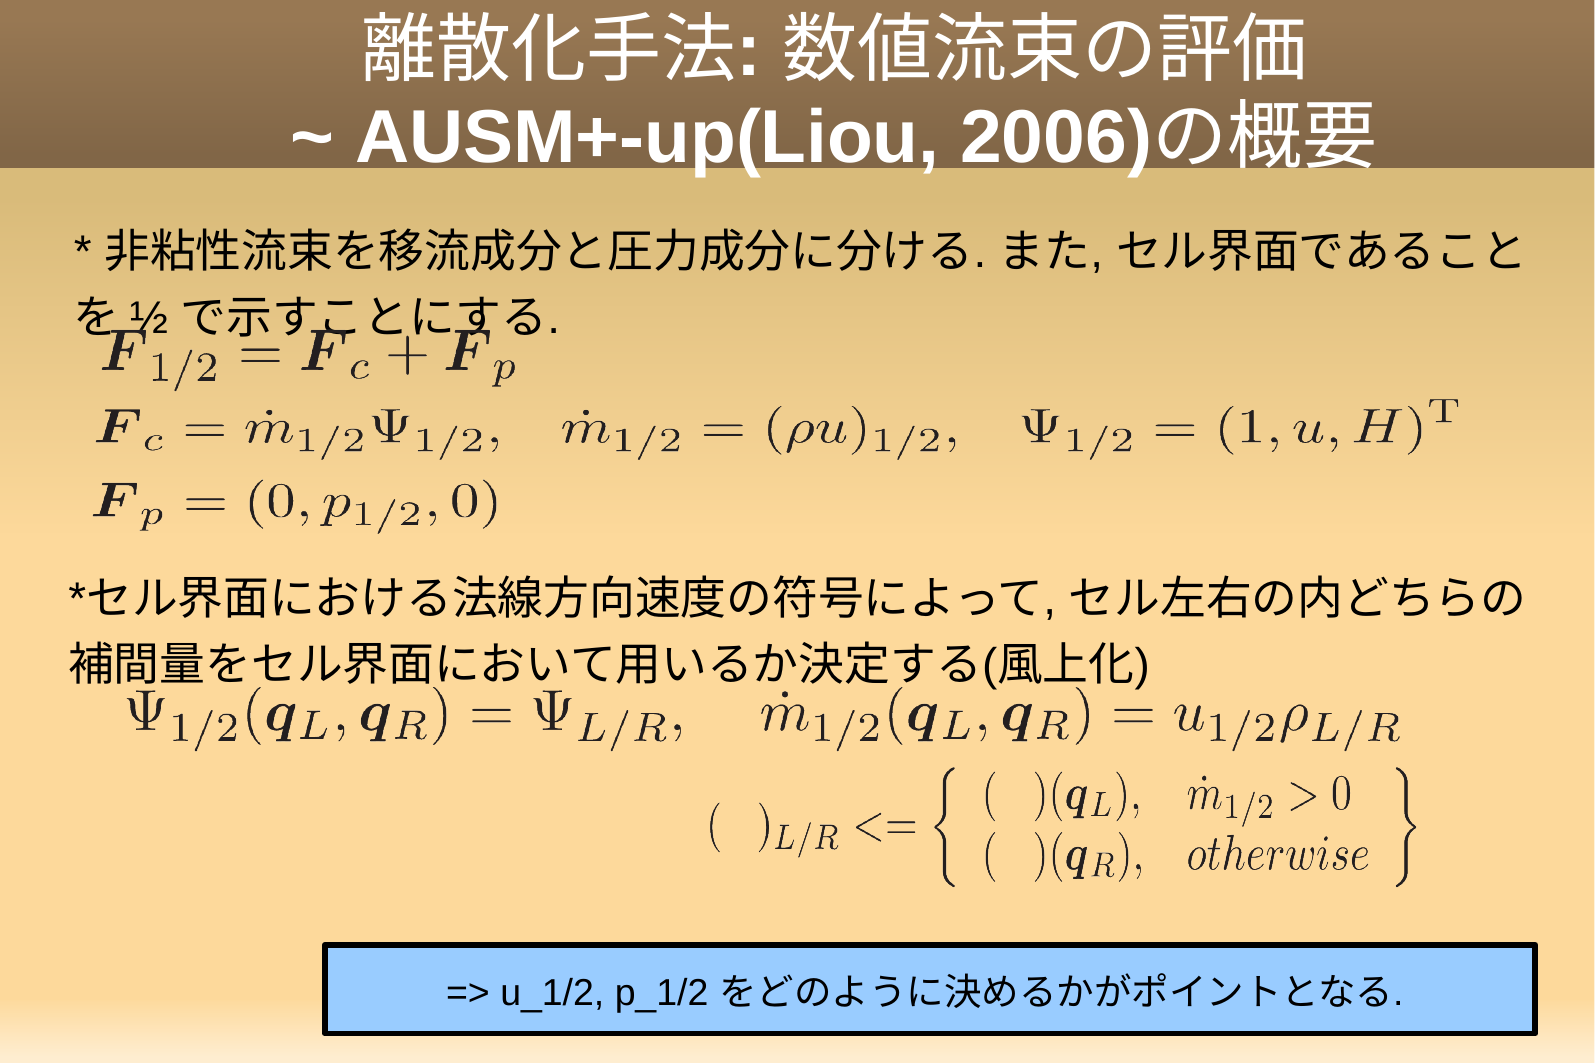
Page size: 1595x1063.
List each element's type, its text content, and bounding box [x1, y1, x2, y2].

text_box => u_1/2, p_1/2 をどのように決めるかがポイントとなる. [324, 944, 1536, 1034]
text_box *セル界面における法線方向速度の符号によって, セル左右の内どちらの補間量をセル界面において用いるか決定する(風上化) [53, 554, 1565, 672]
picture [0, 0, 1595, 1063]
text_box * 非粘性流束を移流成分と圧力成分に分ける. また, セル界面であることを ½ で示すことにする. [59, 206, 1565, 325]
title 離散化手法: 数値流束の評価 ~ AUSM+-up(Liou, 2006)の概要 [74, 0, 1595, 187]
